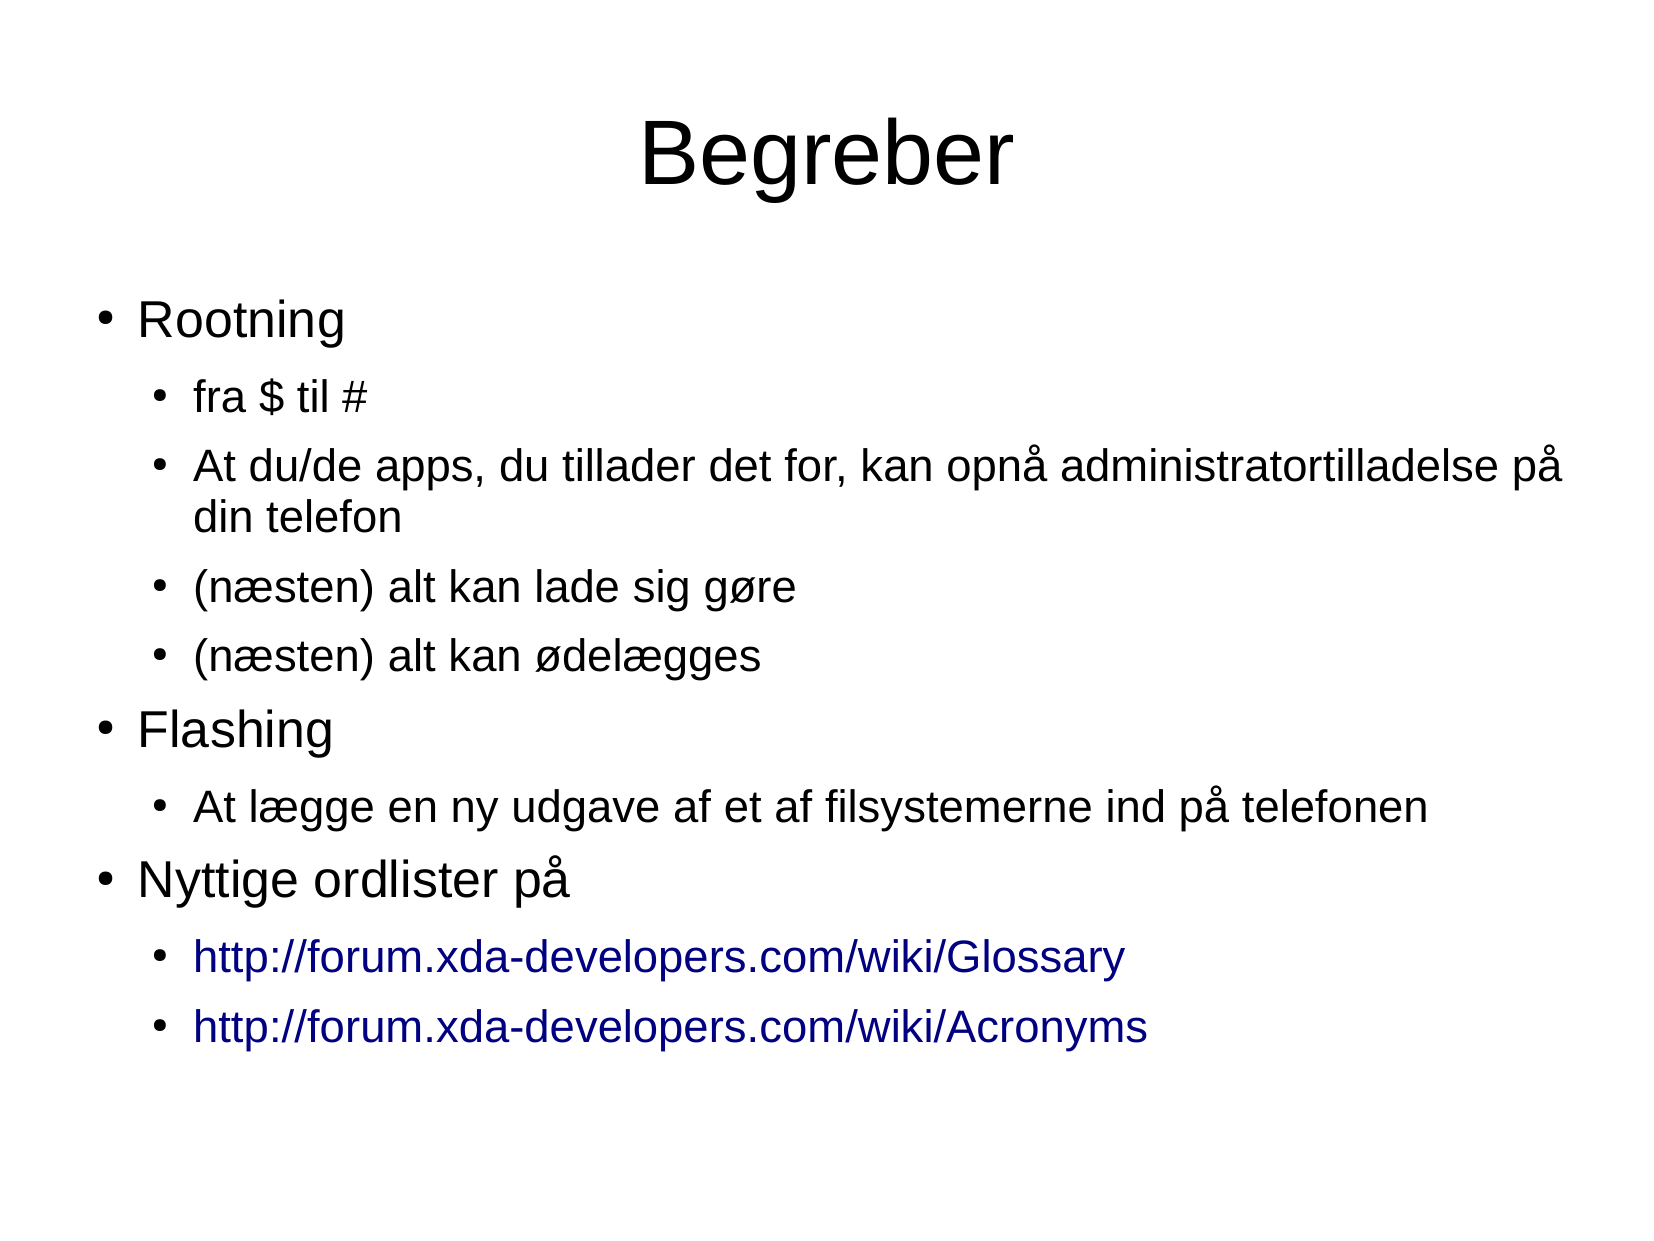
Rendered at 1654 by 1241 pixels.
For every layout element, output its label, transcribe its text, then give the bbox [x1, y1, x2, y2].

title Begreber [82, 49, 1571, 257]
list Rootning fra $ til # At du/de apps, du tillader det for, kan opnå administratortilladelse på din telefon (næsten) alt kan lade sig gøre (næsten) alt kan ødelægges Flashing At lægge en ny udgave af et af filsystemerne ind på telefonen Nyttige ordlister på http://forum.xda-developers.com/wiki/Glossary http://forum.xda-developers.com/wiki/Acronyms [82, 290, 1571, 1109]
